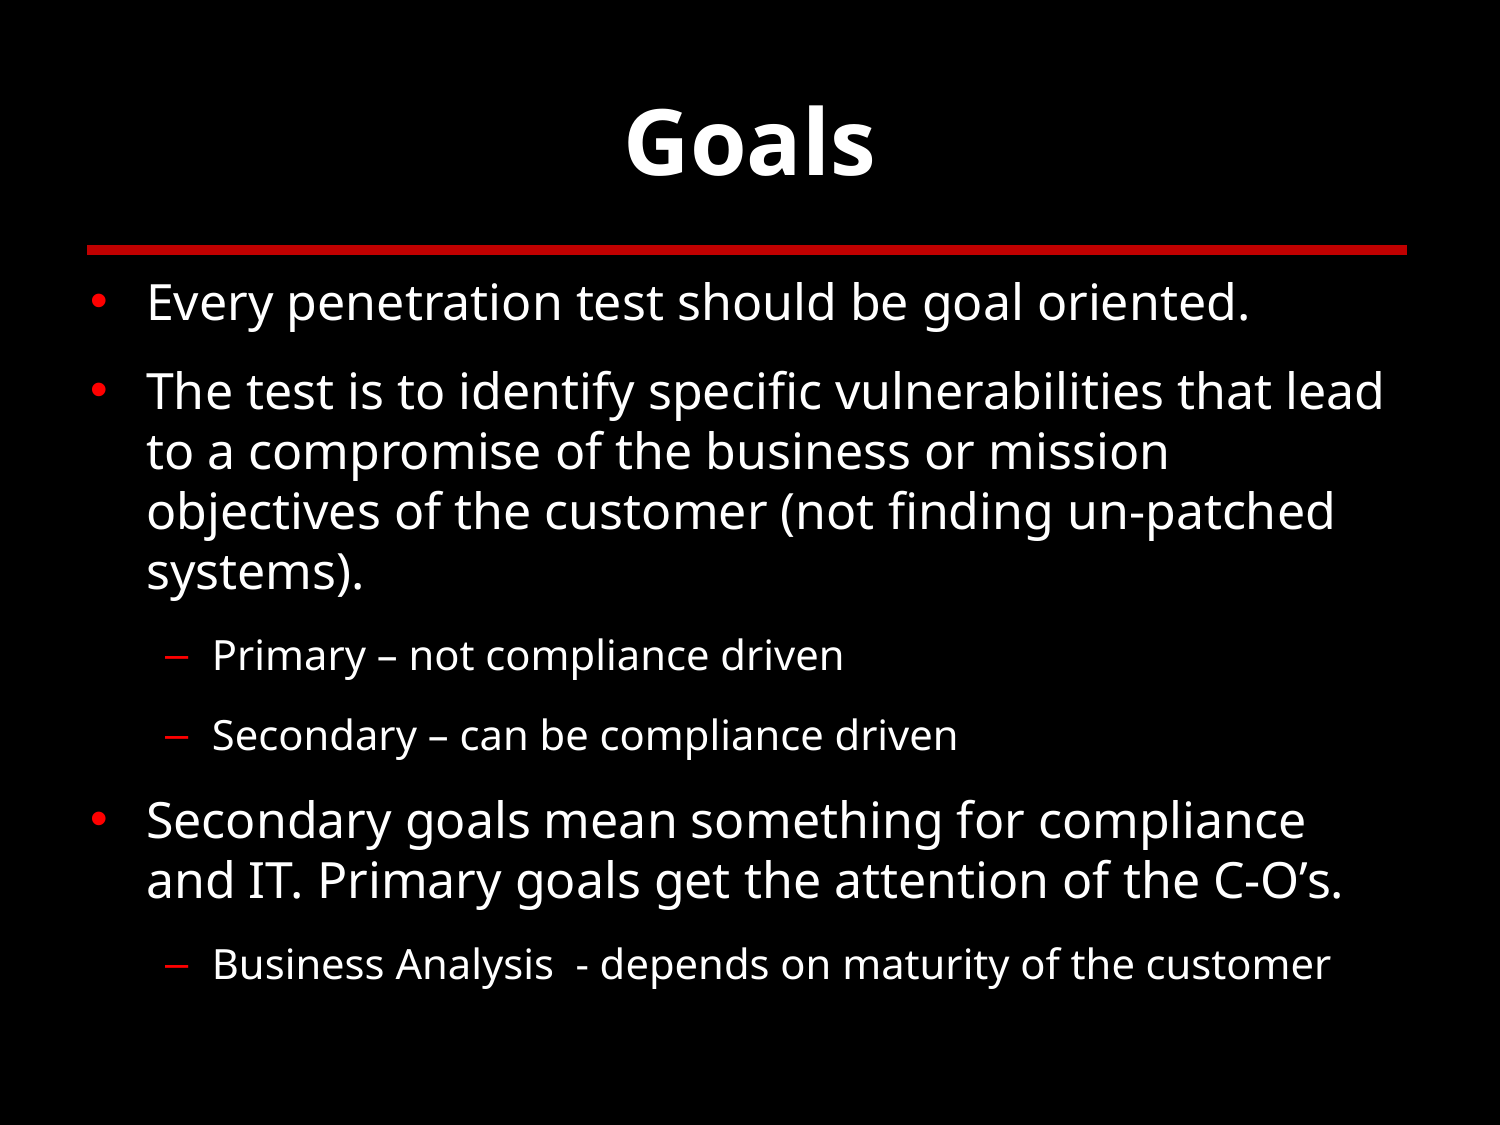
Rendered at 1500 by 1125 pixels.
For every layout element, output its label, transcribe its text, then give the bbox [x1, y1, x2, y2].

title Goals [75, 45, 1425, 233]
list Every penetration test should be goal oriented. The test is to identify specific vulnerabilities that lead to a compromise of the business or mission objectives of the customer (not finding un-patched systems). Primary – not compliance driven Secondary – can be compliance driven Secondary goals mean something for compliance and IT. Primary goals get the attention of the C-O’s. Business Analysis - depends on maturity of the customer [75, 262, 1425, 1005]
